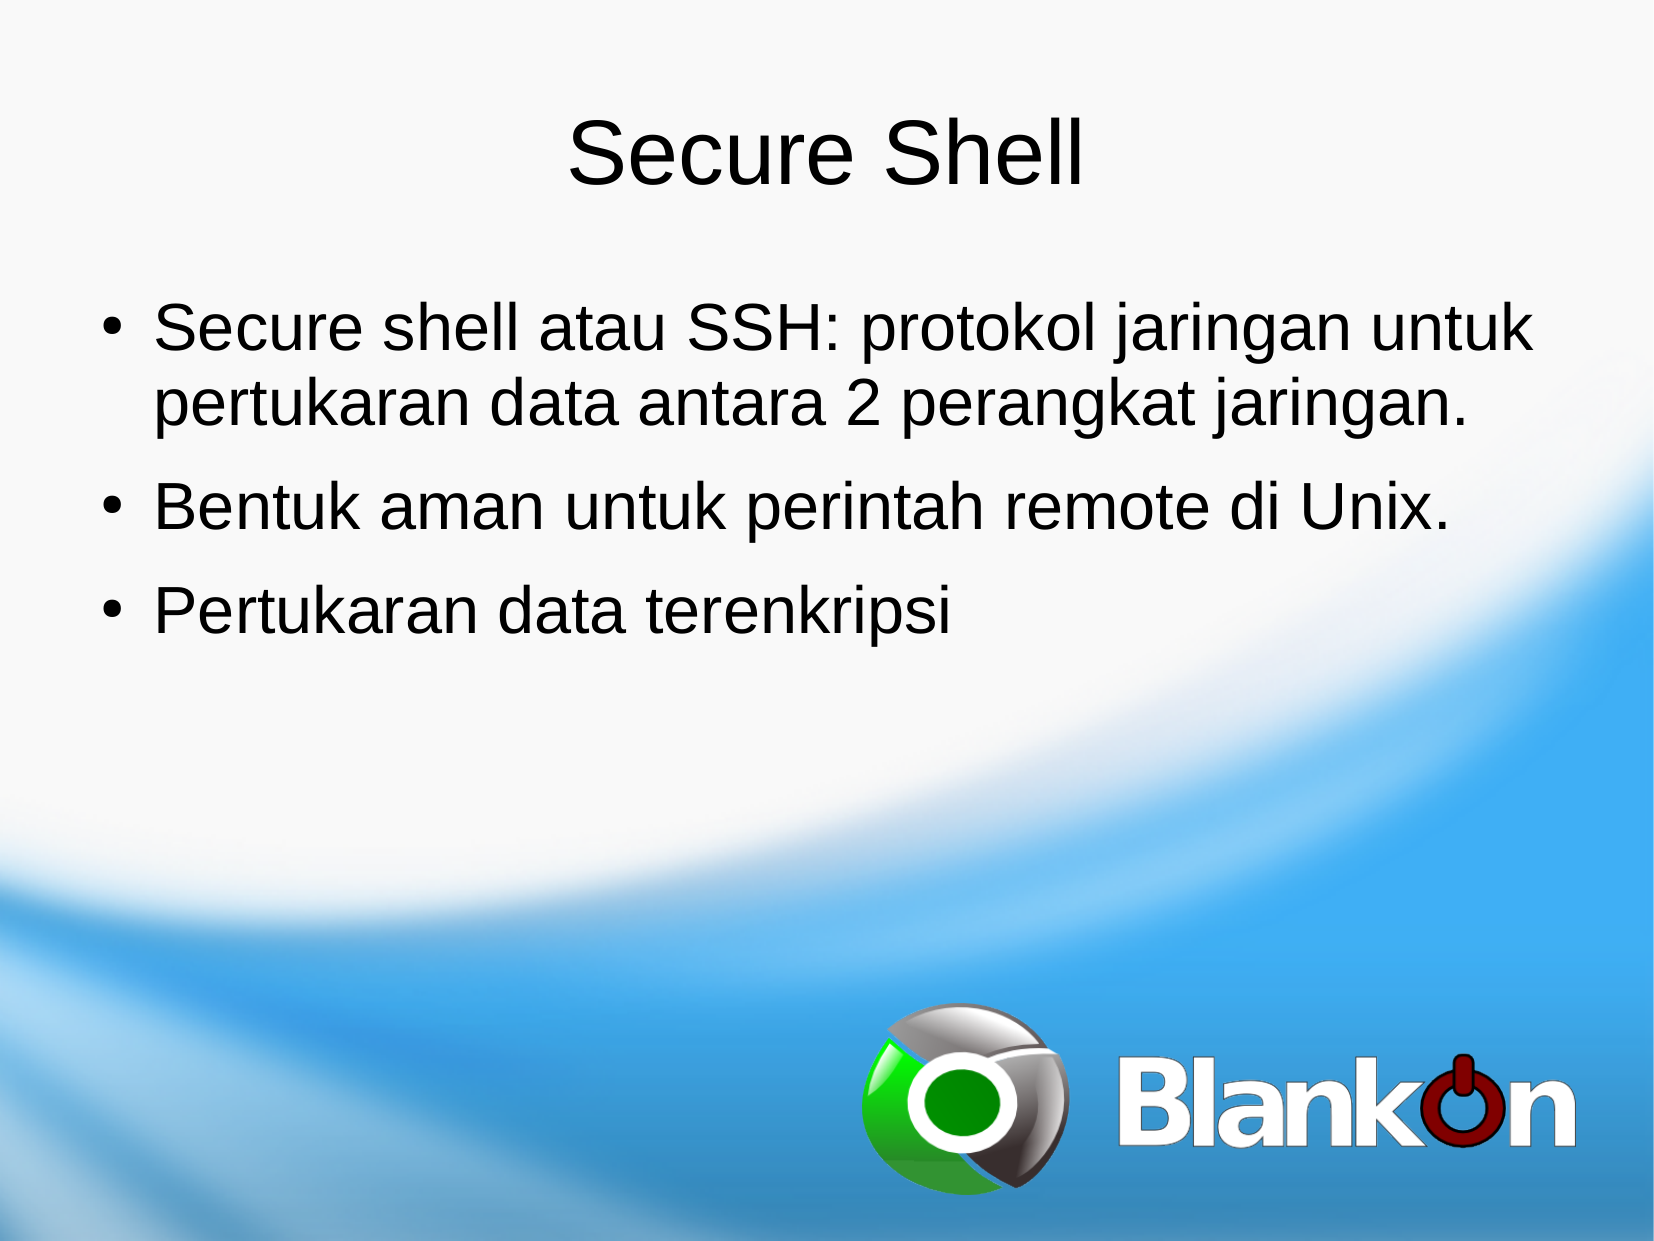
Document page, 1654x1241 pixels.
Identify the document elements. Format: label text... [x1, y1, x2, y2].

picture [0, 0, 1654, 1241]
title Secure Shell [82, 49, 1571, 257]
list Secure shell atau SSH: protokol jaringan untuk pertukaran data antara 2 perangkat jaringan. Bentuk aman untuk perintah remote di Unix. Pertukaran data terenkripsi [82, 290, 1571, 1109]
